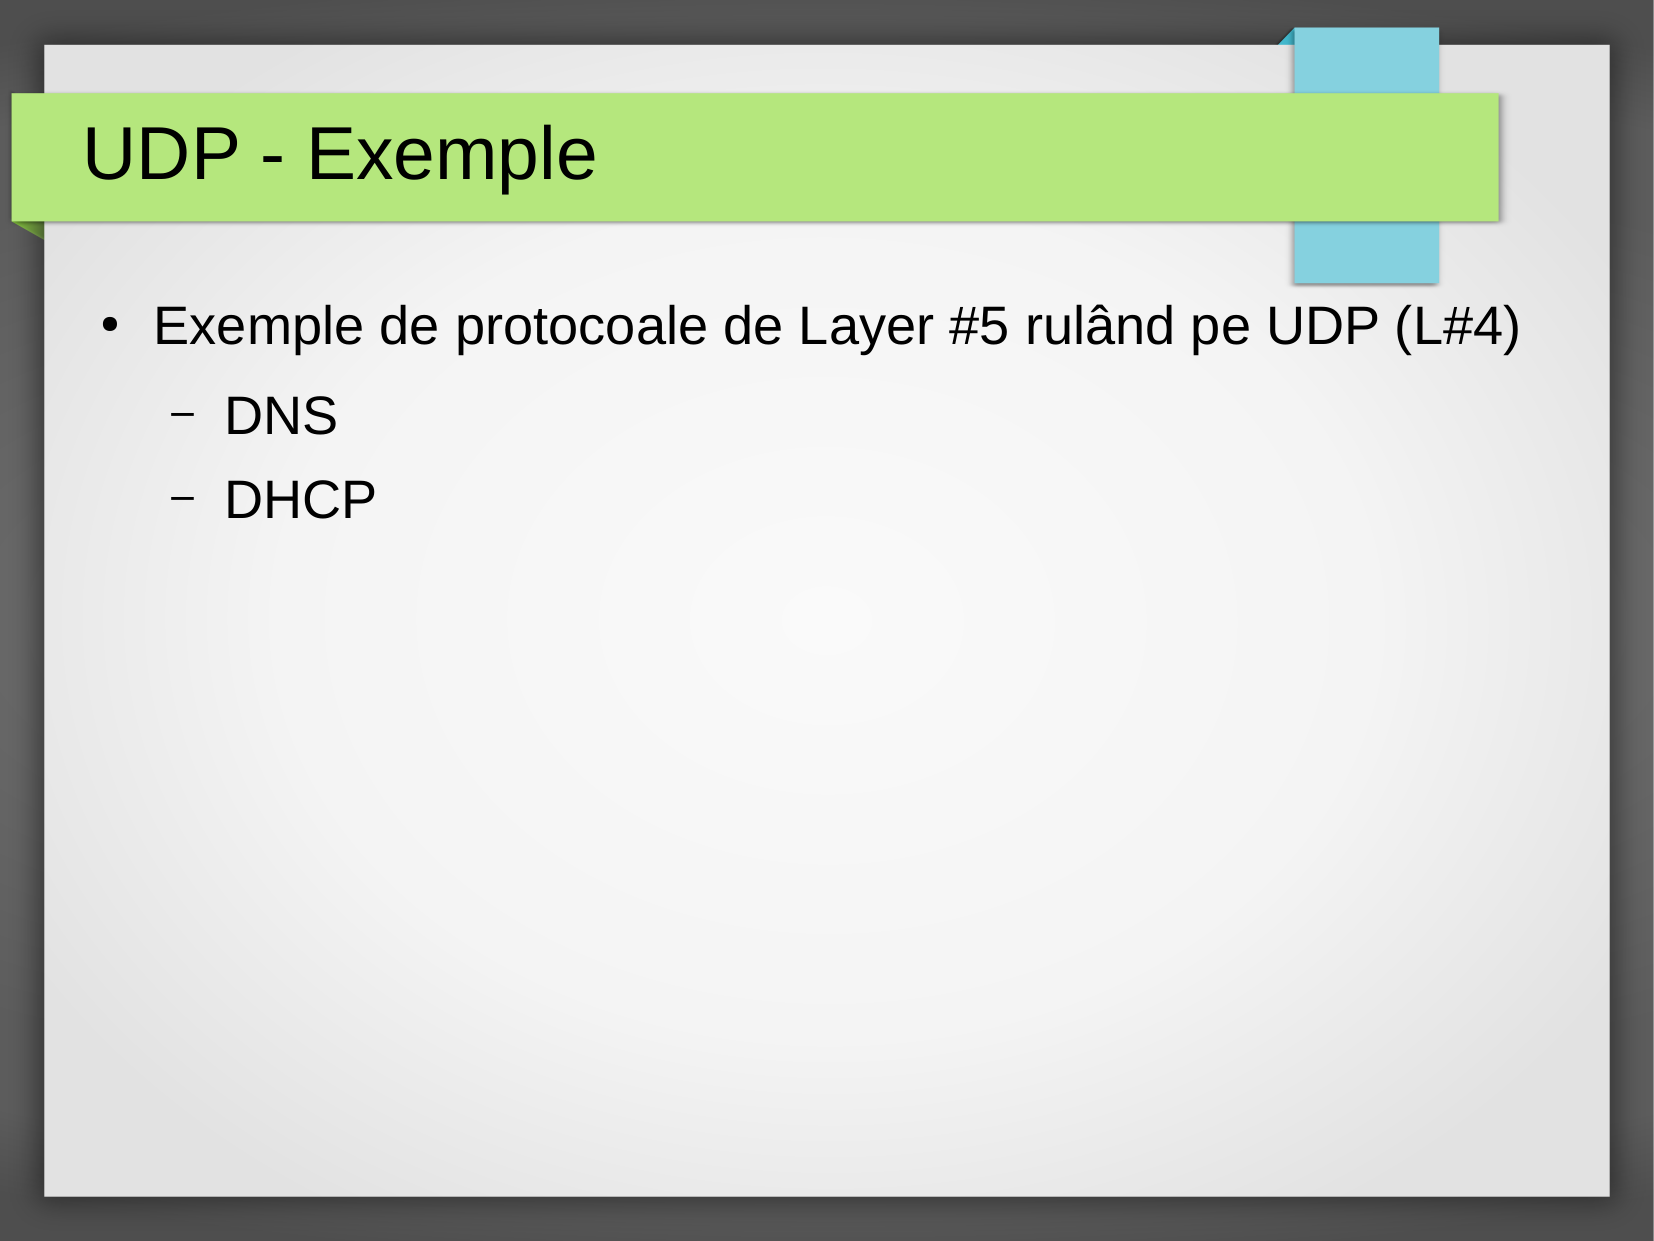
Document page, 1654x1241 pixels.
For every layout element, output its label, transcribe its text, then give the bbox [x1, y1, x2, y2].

list Exemple de protocoale de Layer #5 rulând pe UDP (L#4) DNS DHCP [82, 295, 1571, 1015]
picture [0, 0, 1654, 1241]
title UDP - Exemple [82, 94, 1264, 213]
